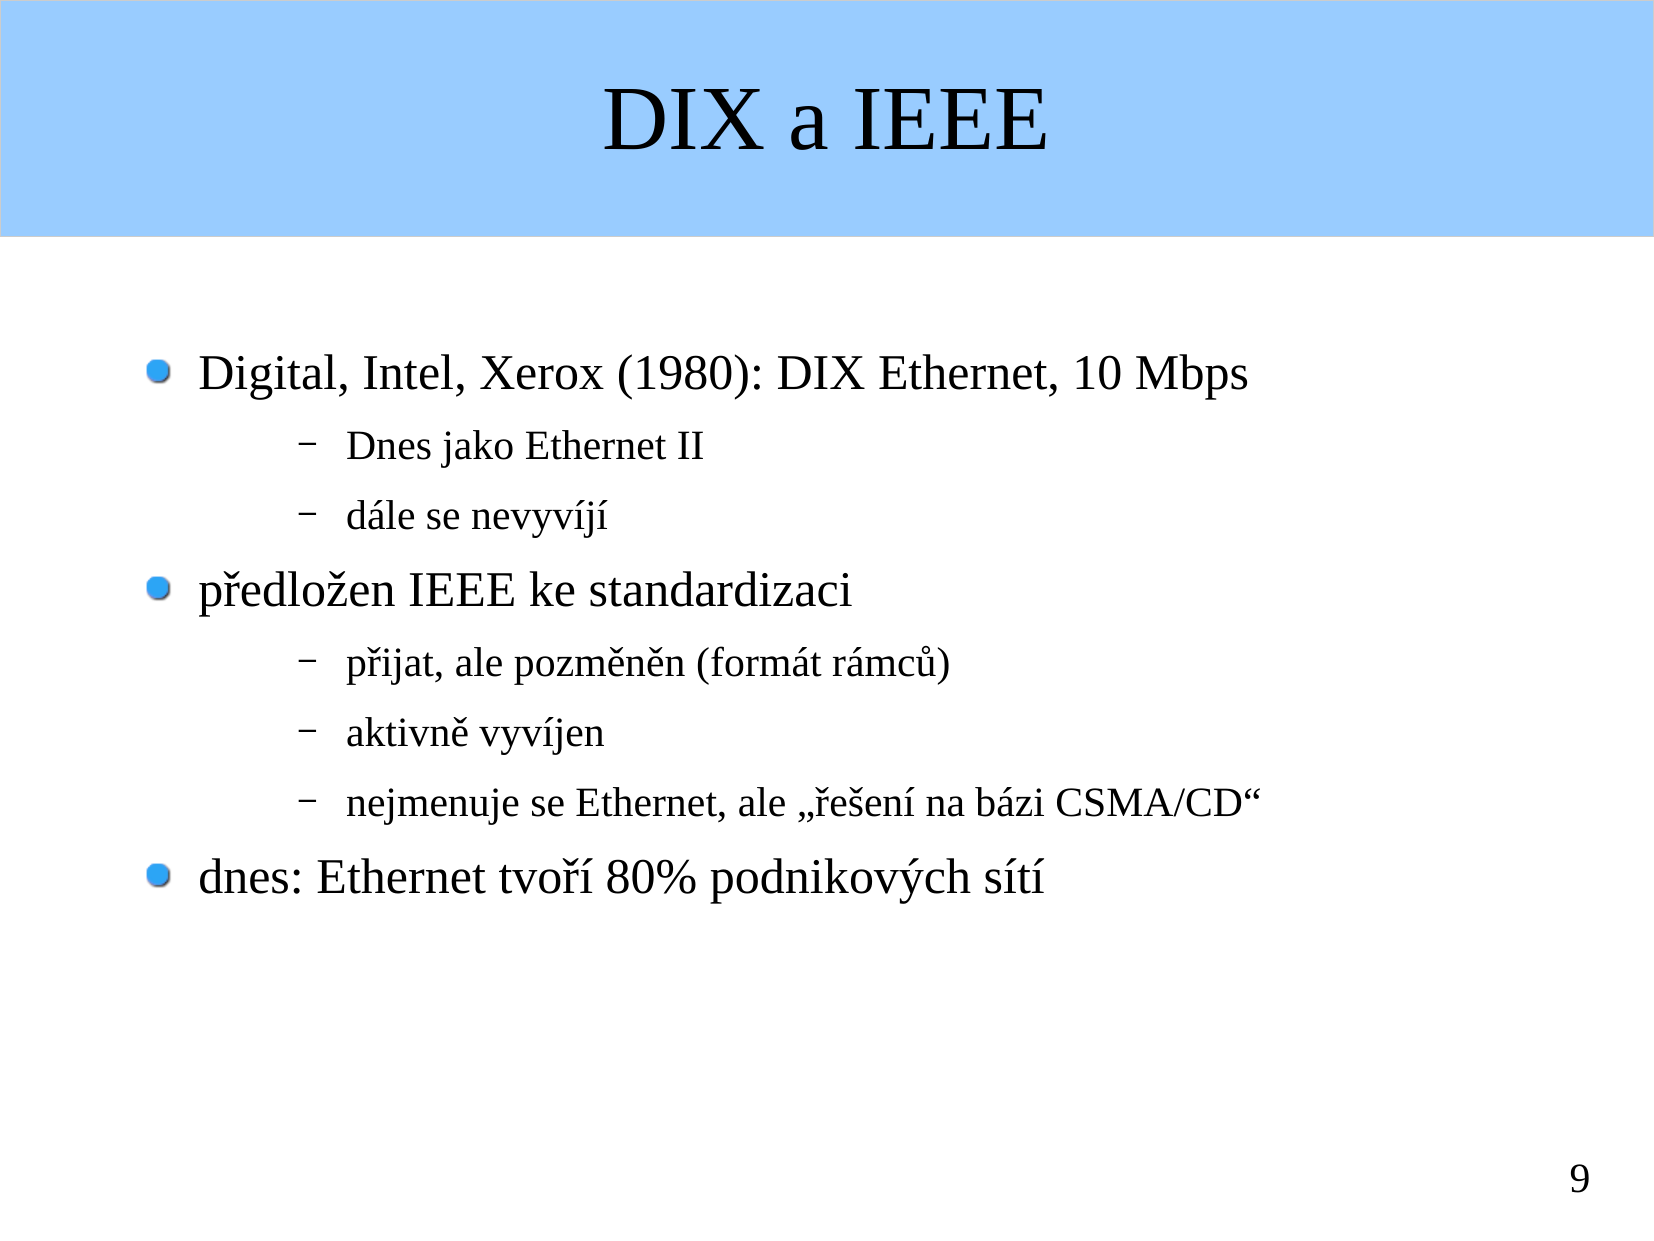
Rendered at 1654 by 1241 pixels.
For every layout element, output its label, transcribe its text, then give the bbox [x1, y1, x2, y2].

list Digital, Intel, Xerox (1980): DIX Ethernet, 10 Mbps Dnes jako Ethernet II dále se nevyvíjí předložen IEEE ke standardizaci přijat, ale pozměněn (formát rámců) aktivně vyvíjen nejmenuje se Ethernet, ale „řešení na bázi CSMA/CD“ dnes: Ethernet tvoří 80% podnikových sítí [109, 344, 1554, 1157]
title DIX a IEEE [0, 0, 1654, 237]
